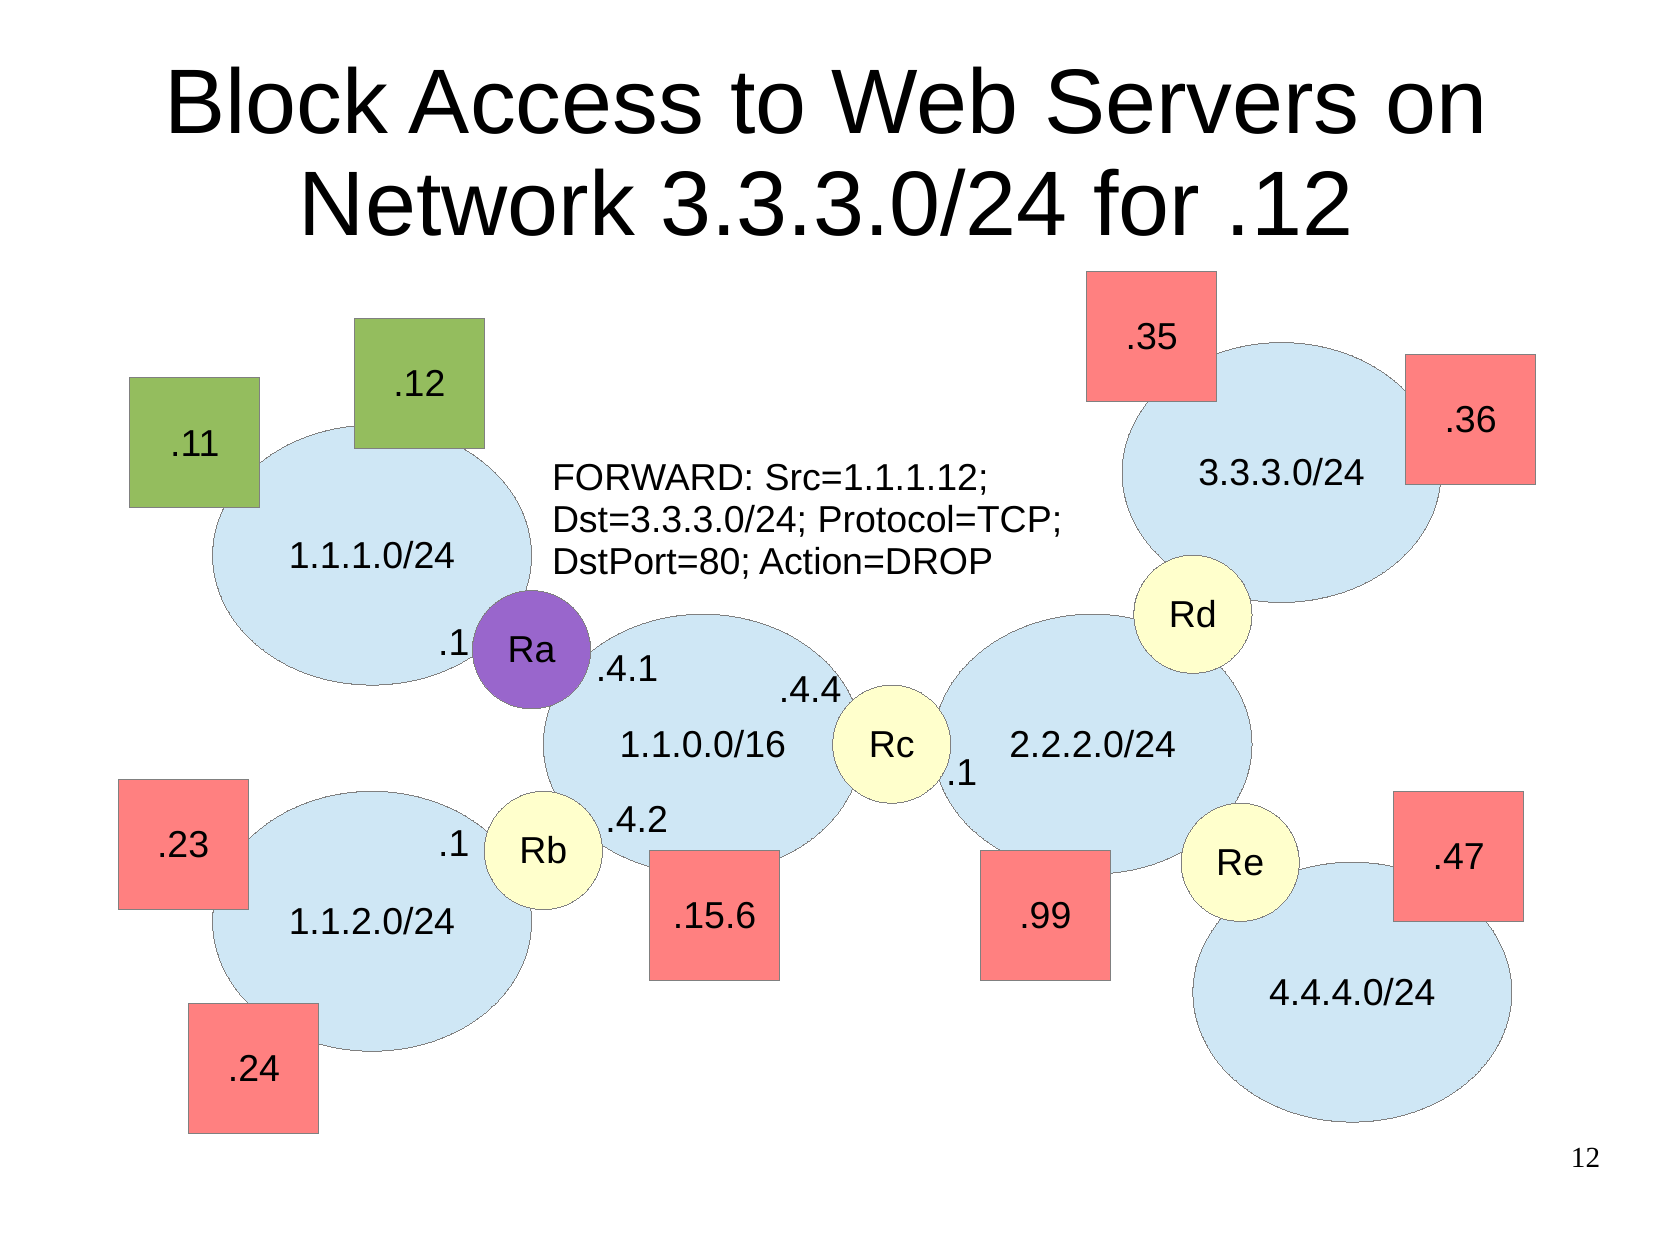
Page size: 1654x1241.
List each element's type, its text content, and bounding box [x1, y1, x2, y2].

text_box .4.4 [764, 661, 857, 719]
text_box Rb [485, 791, 603, 910]
text_box .15.6 [649, 850, 780, 981]
text_box 3.3.3.0/24 [1122, 342, 1441, 603]
text_box .24 [188, 1003, 319, 1134]
text_box 4.4.4.0/24 [1192, 862, 1512, 1123]
text_box 1.1.0.0/16 [543, 614, 853, 867]
text_box 1.1.2.0/24 [212, 791, 532, 1052]
text_box .4.2 [590, 791, 683, 849]
text_box .12 [354, 318, 485, 449]
text_box .1 [931, 744, 993, 801]
text_box .11 [129, 377, 260, 508]
text_box Rd [1133, 555, 1253, 674]
text_box 1.1.1.0/24 [212, 426, 532, 686]
text_box Re [1181, 803, 1300, 922]
text_box .1 [423, 814, 485, 872]
text_box Rc [832, 685, 951, 804]
text_box .36 [1405, 354, 1536, 485]
text_box 2.2.2.0/24 [939, 614, 1253, 874]
text_box .35 [1086, 271, 1217, 402]
text_box .23 [118, 779, 249, 910]
text_box .1 [423, 614, 485, 671]
text_box .4.1 [581, 640, 674, 697]
text_box Ra [476, 590, 590, 709]
text_box FORWARD: Src=1.1.1.12; Dst=3.3.3.0/24; Protocol=TCP; DstPort=80; Action=DROP [537, 448, 1078, 590]
text_box .99 [980, 850, 1111, 981]
title Block Access to Web Servers on Network 3.3.3.0/24 for .12 [82, 49, 1571, 257]
text_box .47 [1393, 791, 1524, 922]
